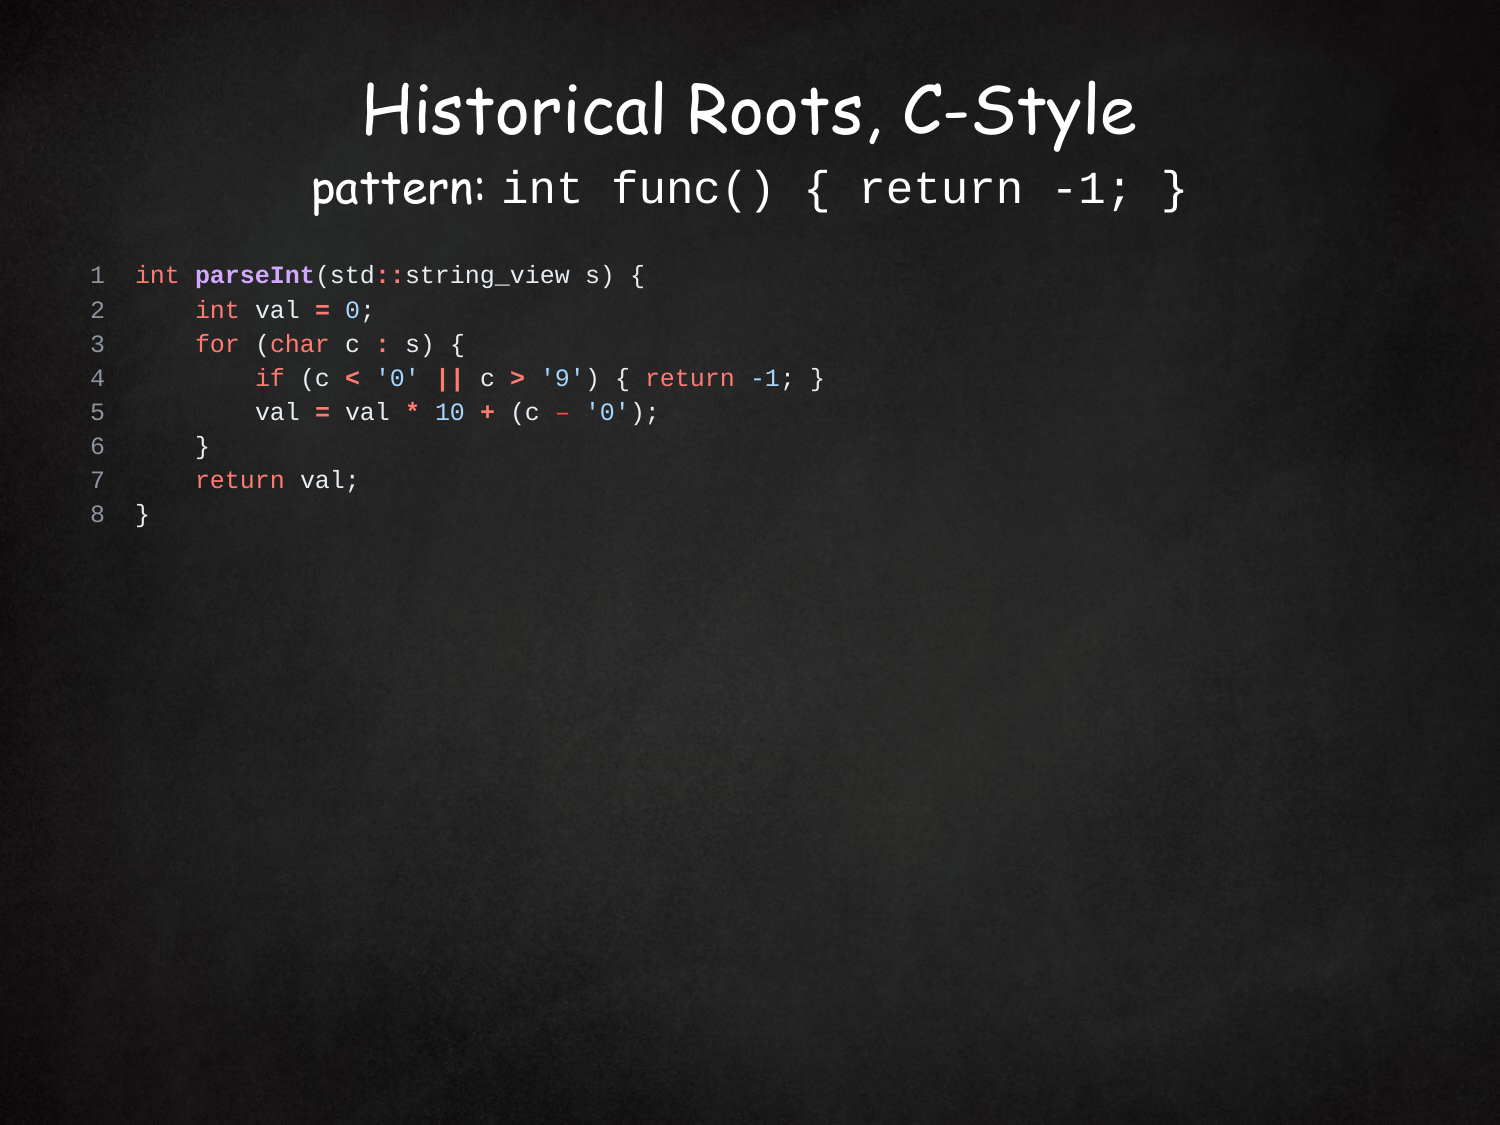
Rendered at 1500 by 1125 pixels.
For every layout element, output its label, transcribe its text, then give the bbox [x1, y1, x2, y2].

list 1 int parseInt(std::string_view s) { 2 int val = 0; 3 for (char c : s) { 4 if (c < '0' || c > '9') { return -1; } 5 val = val * 10 + (c – '0'); 6 } 7 return val; 8 } [75, 263, 1425, 1040]
title Historical Roots, C-Style pattern: int func() { return -1; } [75, 44, 1425, 233]
picture [0, 0, 1500, 1125]
